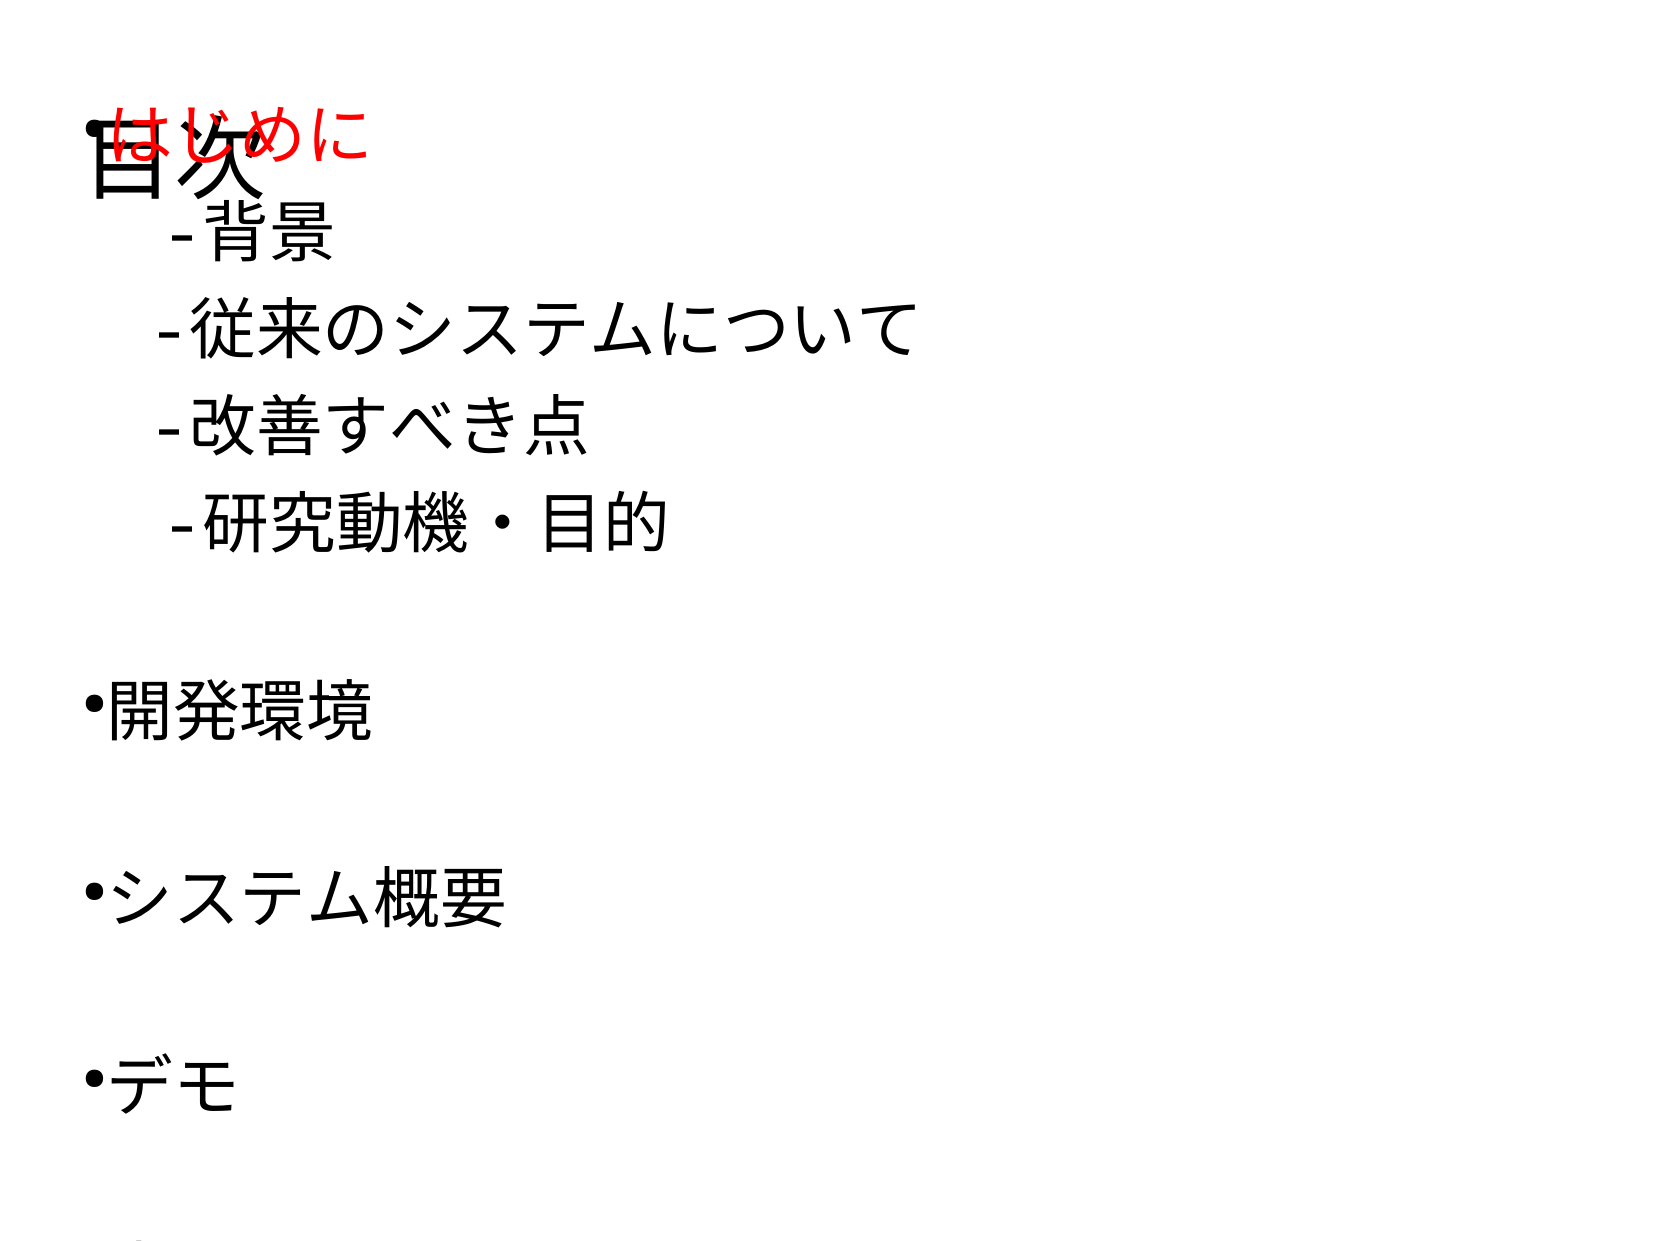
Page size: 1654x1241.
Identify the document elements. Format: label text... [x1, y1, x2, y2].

title 目次 [82, 56, 1571, 250]
title 目次 [220, 231, 251, 236]
title 目次 [220, 240, 251, 246]
subtitle はじめに -背景 -従来のシステムについて -改善すべき点 -研究動機・目的 開発環境 システム概要 デモ 今後の課題 [82, 265, 1571, 1134]
title 目次 [287, 237, 318, 243]
